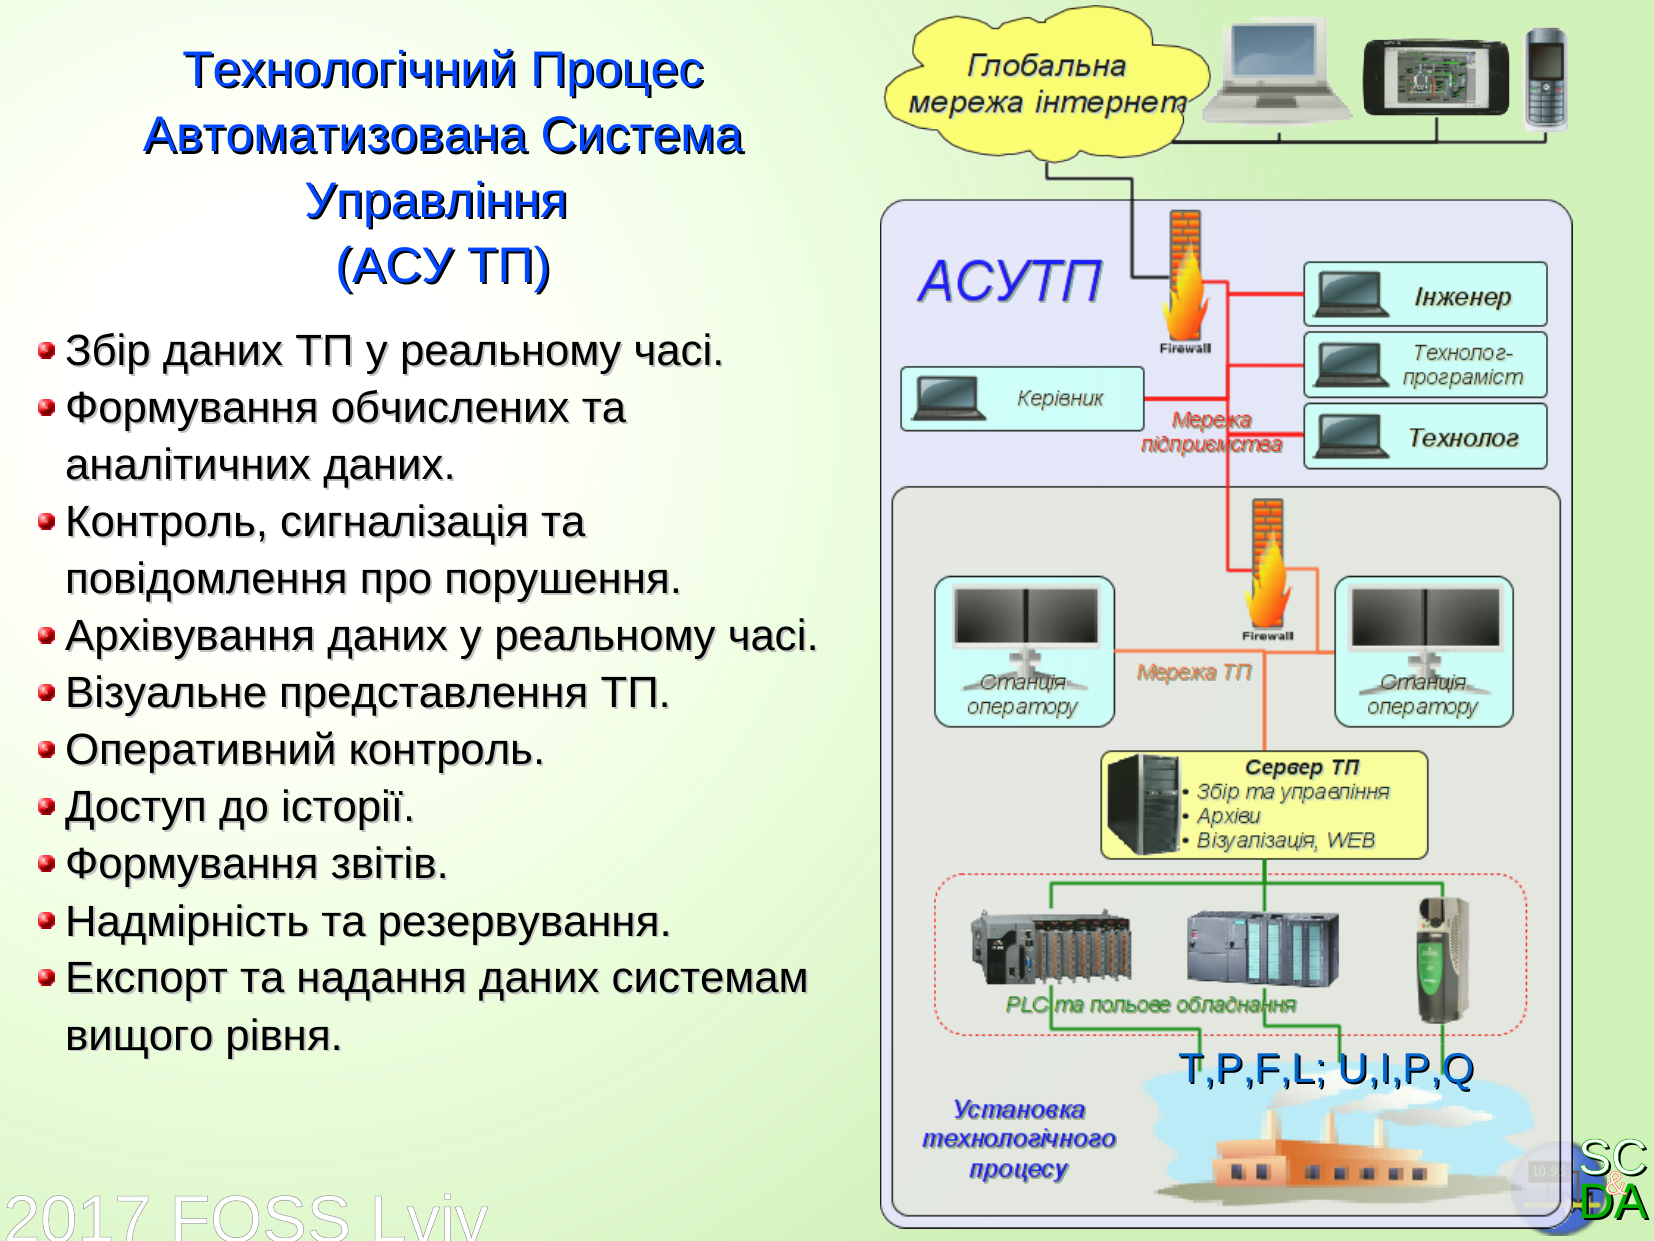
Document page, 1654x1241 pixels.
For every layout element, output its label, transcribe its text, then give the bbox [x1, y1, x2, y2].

text_box T,P,F,L; U,I,P,Q [1163, 1045, 1490, 1107]
title Технологічний Процес Автоматизована Система Управління (АСУ ТП) [23, 29, 863, 296]
picture [1589, 1189, 1606, 1214]
picture [1588, 1145, 1607, 1157]
list Збір даних ТП у реальному часі. Формування обчислених та аналітичних даних. Контроль, сигналізація та повідомлення про порушення. Архівування даних у реальному часі. Візуальне представлення ТП. Оперативний контроль. Доступ до історії. Формування звітів. Надмірність та резервування. Експорт та надання даних системам вищого рівня. [24, 317, 863, 1052]
picture [880, 5, 1607, 1236]
